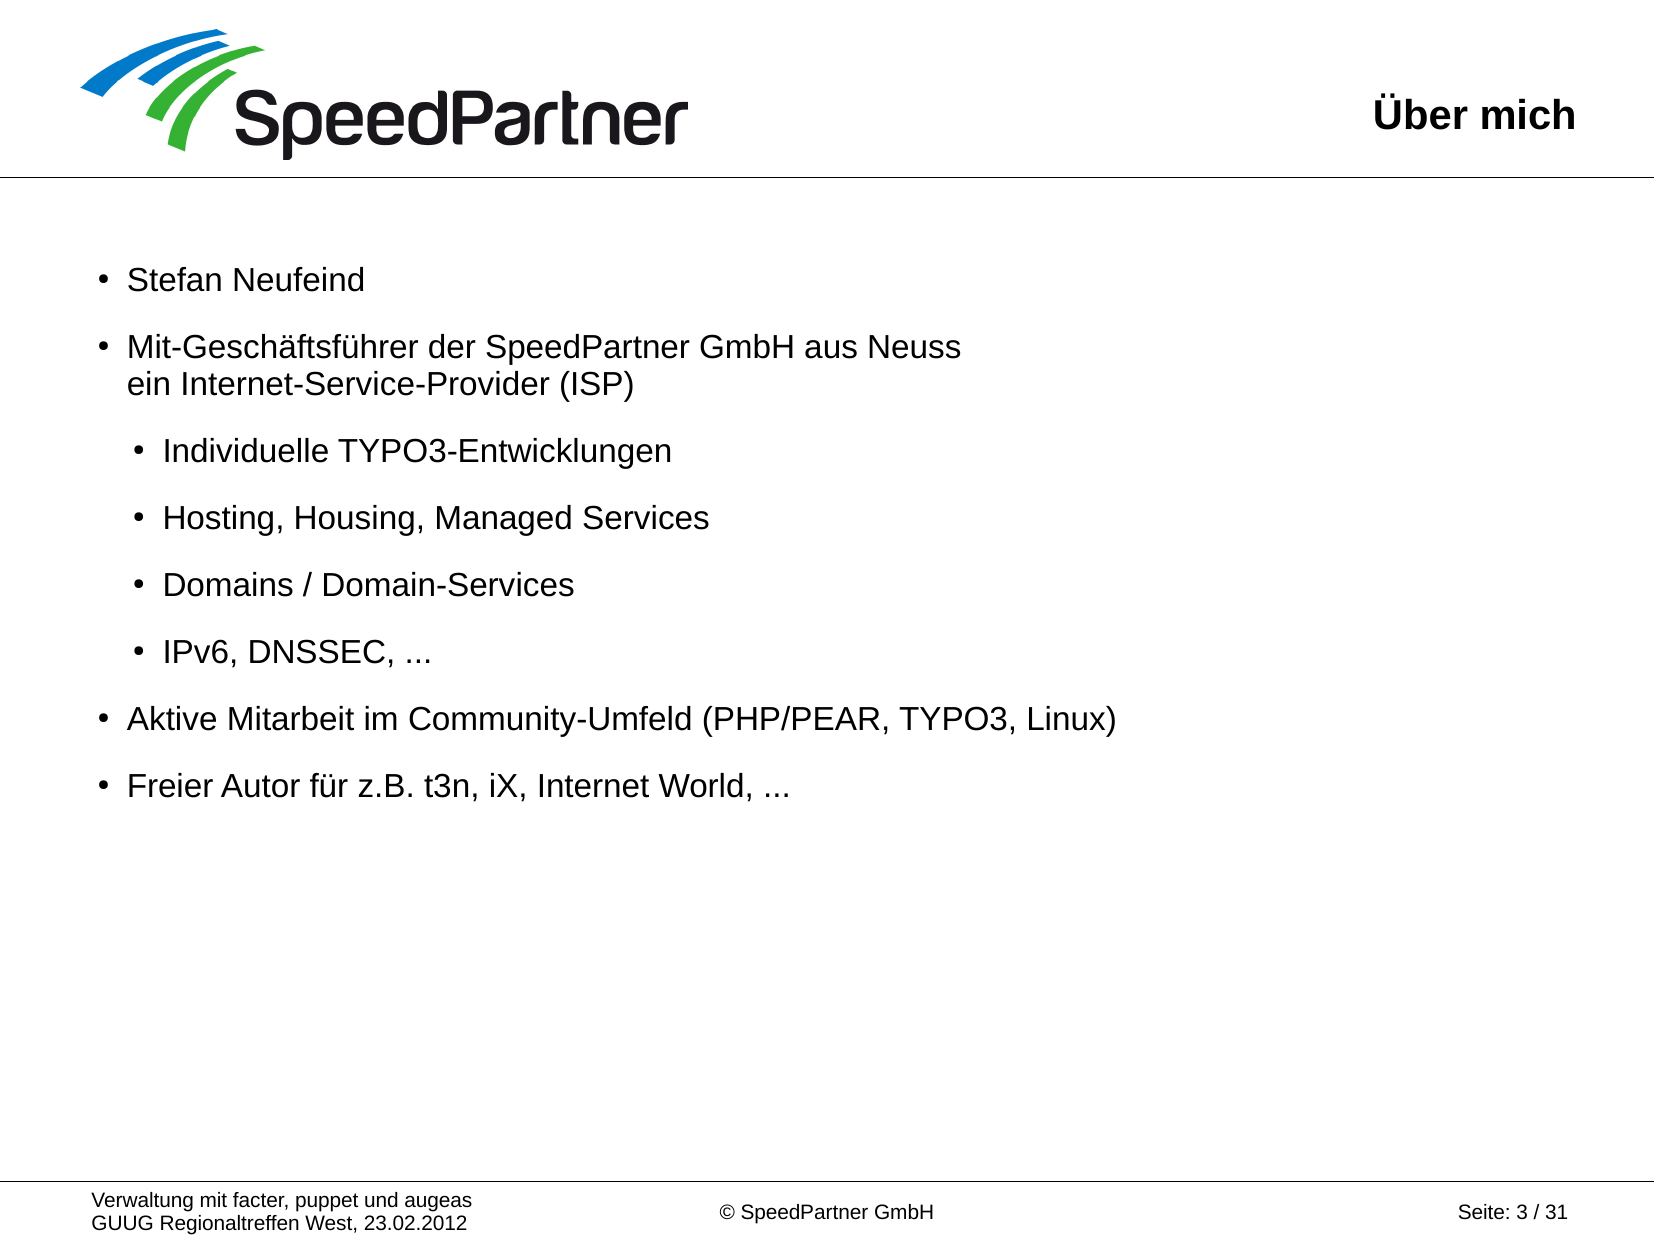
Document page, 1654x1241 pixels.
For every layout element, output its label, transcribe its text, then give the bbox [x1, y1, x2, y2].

text_box Stefan Neufeind Mit-Geschäftsführer der SpeedPartner GmbH aus Neuss ein Internet-Service-Provider (ISP) Individuelle TYPO3-Entwicklungen Hosting, Housing, Managed Services Domains / Domain-Services IPv6, DNSSEC, ... Aktive Mitarbeit im Community-Umfeld (PHP/PEAR, TYPO3, Linux) Freier Autor für z.B. t3n, iX, Internet World, ... [82, 253, 1565, 1177]
title Über mich [590, 70, 1577, 160]
picture [80, 29, 688, 160]
